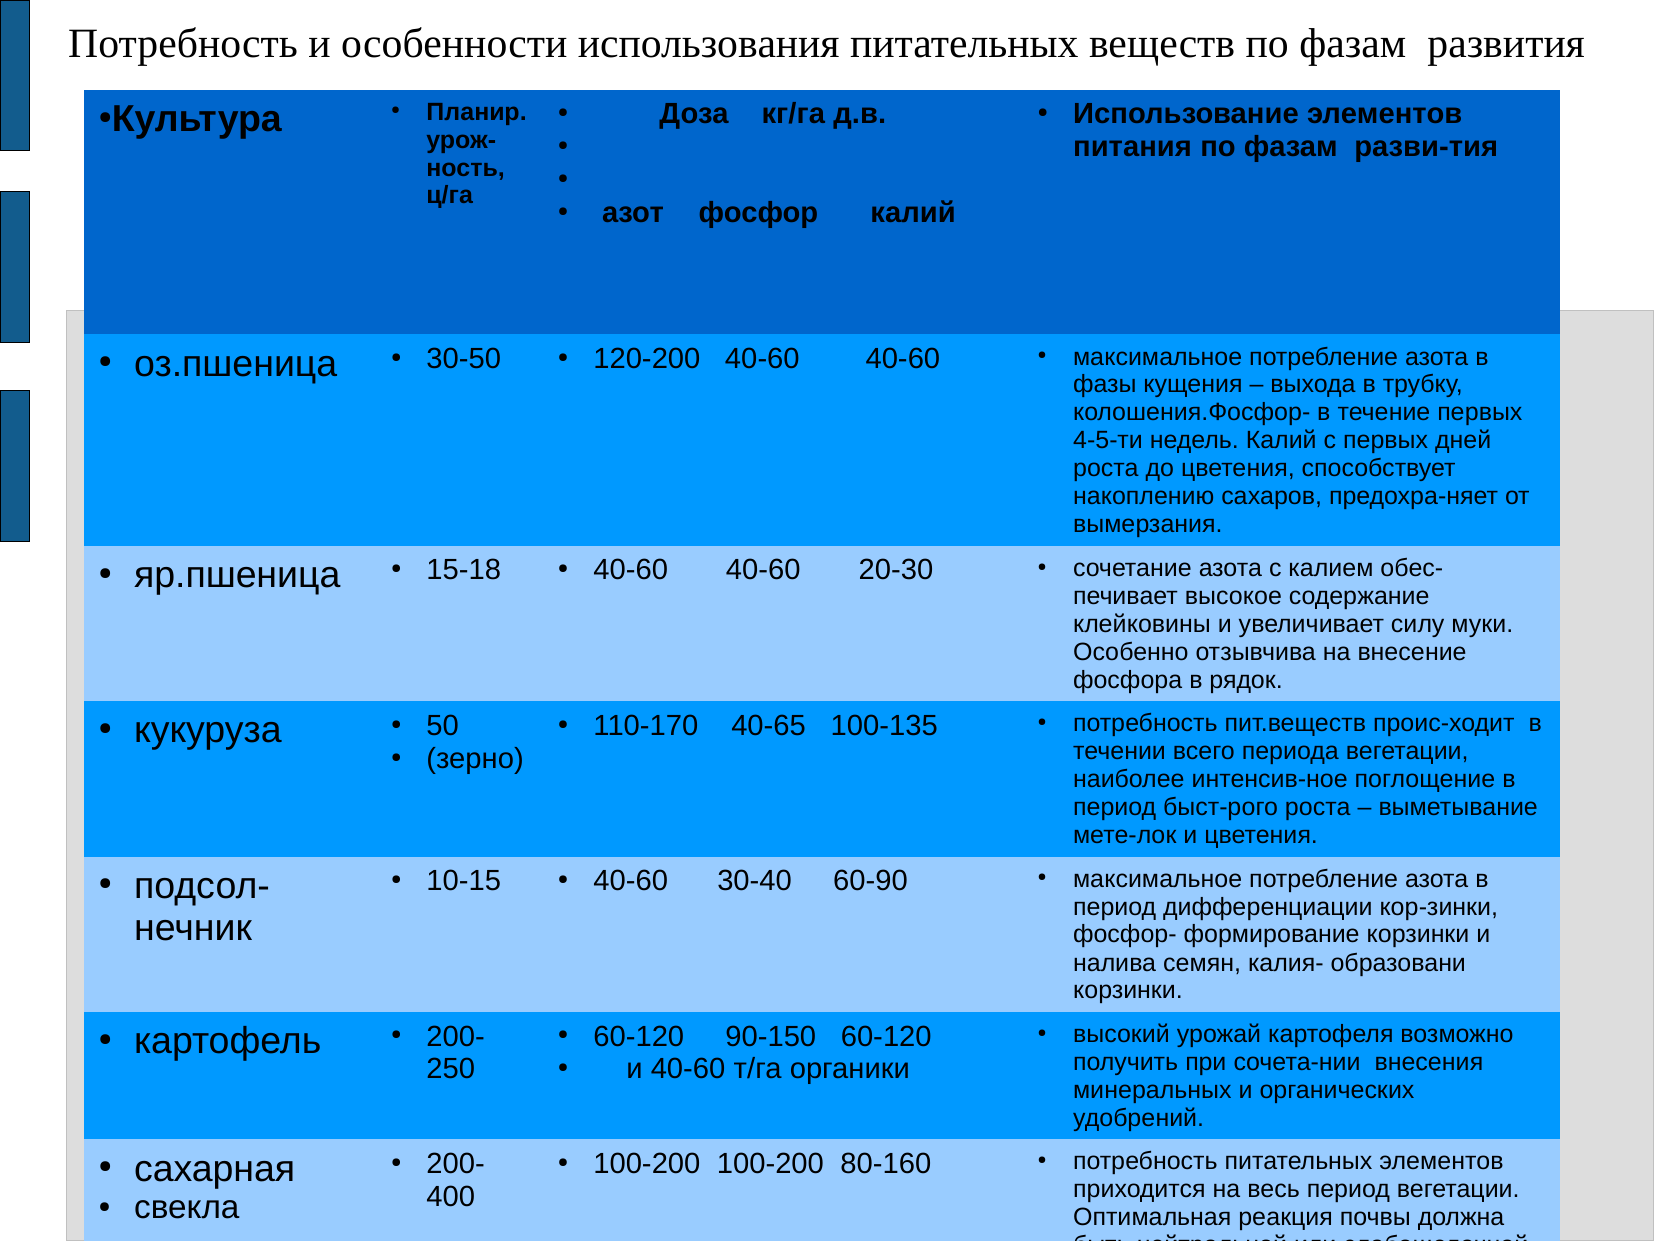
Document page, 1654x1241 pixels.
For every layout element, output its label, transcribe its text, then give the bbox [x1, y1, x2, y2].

table_cell картофель [84, 1012, 376, 1139]
table_cell 110-170 40-65 100-135 [543, 701, 1023, 857]
table_cell 120-200 40-60 40-60 [543, 334, 1023, 546]
table_cell оз.пшеница [84, 334, 376, 546]
table_cell 200-250 [376, 1012, 543, 1139]
table_cell 40-60 30-40 60-90 [543, 857, 1023, 1012]
table_cell высокий урожай картофеля возможно получить при сочета-нии внесения минеральных и органических удобрений. [1023, 1012, 1560, 1139]
table_cell потребность пит.веществ проис-ходит в течении всего периода вегетации, наиболее интенсив-ное поглощение в период быст-рого роста – выметывание мете-лок и цветения. [1023, 701, 1560, 857]
table_cell кукуруза [84, 701, 376, 857]
table_cell 15-18 [376, 546, 543, 701]
table_cell максимальное потребление азота в фазы кущения – выхода в трубку, колошения.Фосфор- в течение первых 4-5-ти недель. Калий с первых дней роста до цветения, способствует накоплению сахаров, предохра-няет от вымерзания. [1023, 334, 1560, 546]
table_cell сочетание азота с калием обес-печивает высокое содержание клейковины и увеличивает силу муки. Особенно отзывчива на внесение фосфора в рядок. [1023, 546, 1560, 701]
table_cell максимальное потребление азота в период дифференциации кор-зинки, фосфор- формирование корзинки и налива семян, калия- образовани корзинки. [1023, 857, 1560, 1012]
table_header Использование элементов питания по фазам разви-тия [1023, 90, 1560, 334]
table_cell яр.пшеница [84, 546, 376, 701]
table_cell подсол-нечник [84, 857, 376, 1012]
table_cell 50 (зерно) [376, 701, 543, 857]
table_header Культура [84, 90, 376, 334]
table_cell 200-400 [376, 1139, 543, 1241]
table_cell 100-200 100-200 80-160 [543, 1139, 1023, 1241]
table_cell 10-15 [376, 857, 543, 1012]
table_cell сахарная свекла [84, 1139, 376, 1241]
table_cell 40-60 40-60 20-30 [543, 546, 1023, 701]
table_cell 60-120 90-150 60-120 и 40-60 т/га органики [543, 1012, 1023, 1139]
table_header Планир.урож- ность, ц/га [376, 90, 543, 334]
table_cell потребность питательных элементов приходится на весь период вегетации. Оптимальная реакция почвы должна быть нейтральной или слабощелочной (рН 6.5-7.5). [1023, 1139, 1560, 1241]
table_cell 30-50 [376, 334, 543, 546]
table_header Доза кг/га д.в. азот фосфор калий [543, 90, 1023, 334]
title Потребность и особенности использования питательных веществ по фазам развития [0, 0, 1654, 89]
